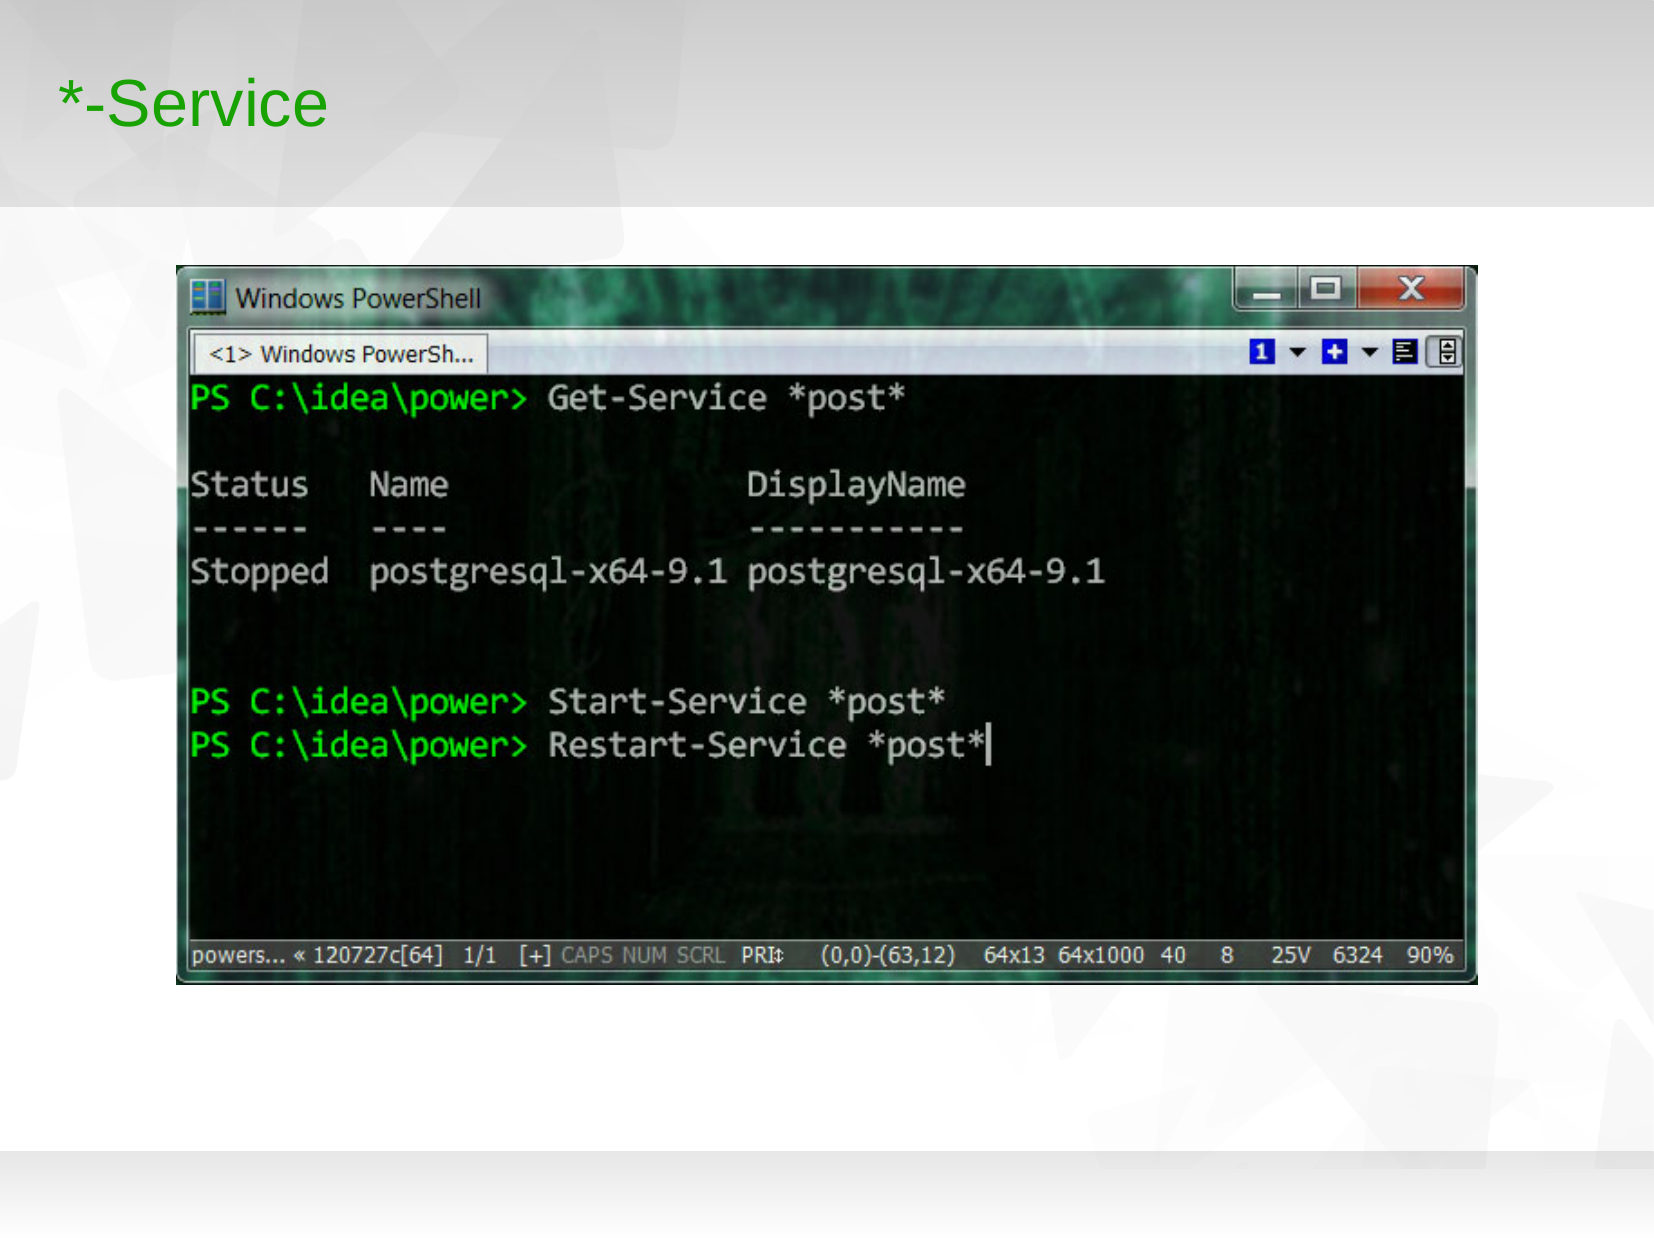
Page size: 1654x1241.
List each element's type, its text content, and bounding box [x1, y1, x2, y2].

title *-Service [59, 29, 1595, 178]
picture [0, 0, 1654, 1169]
